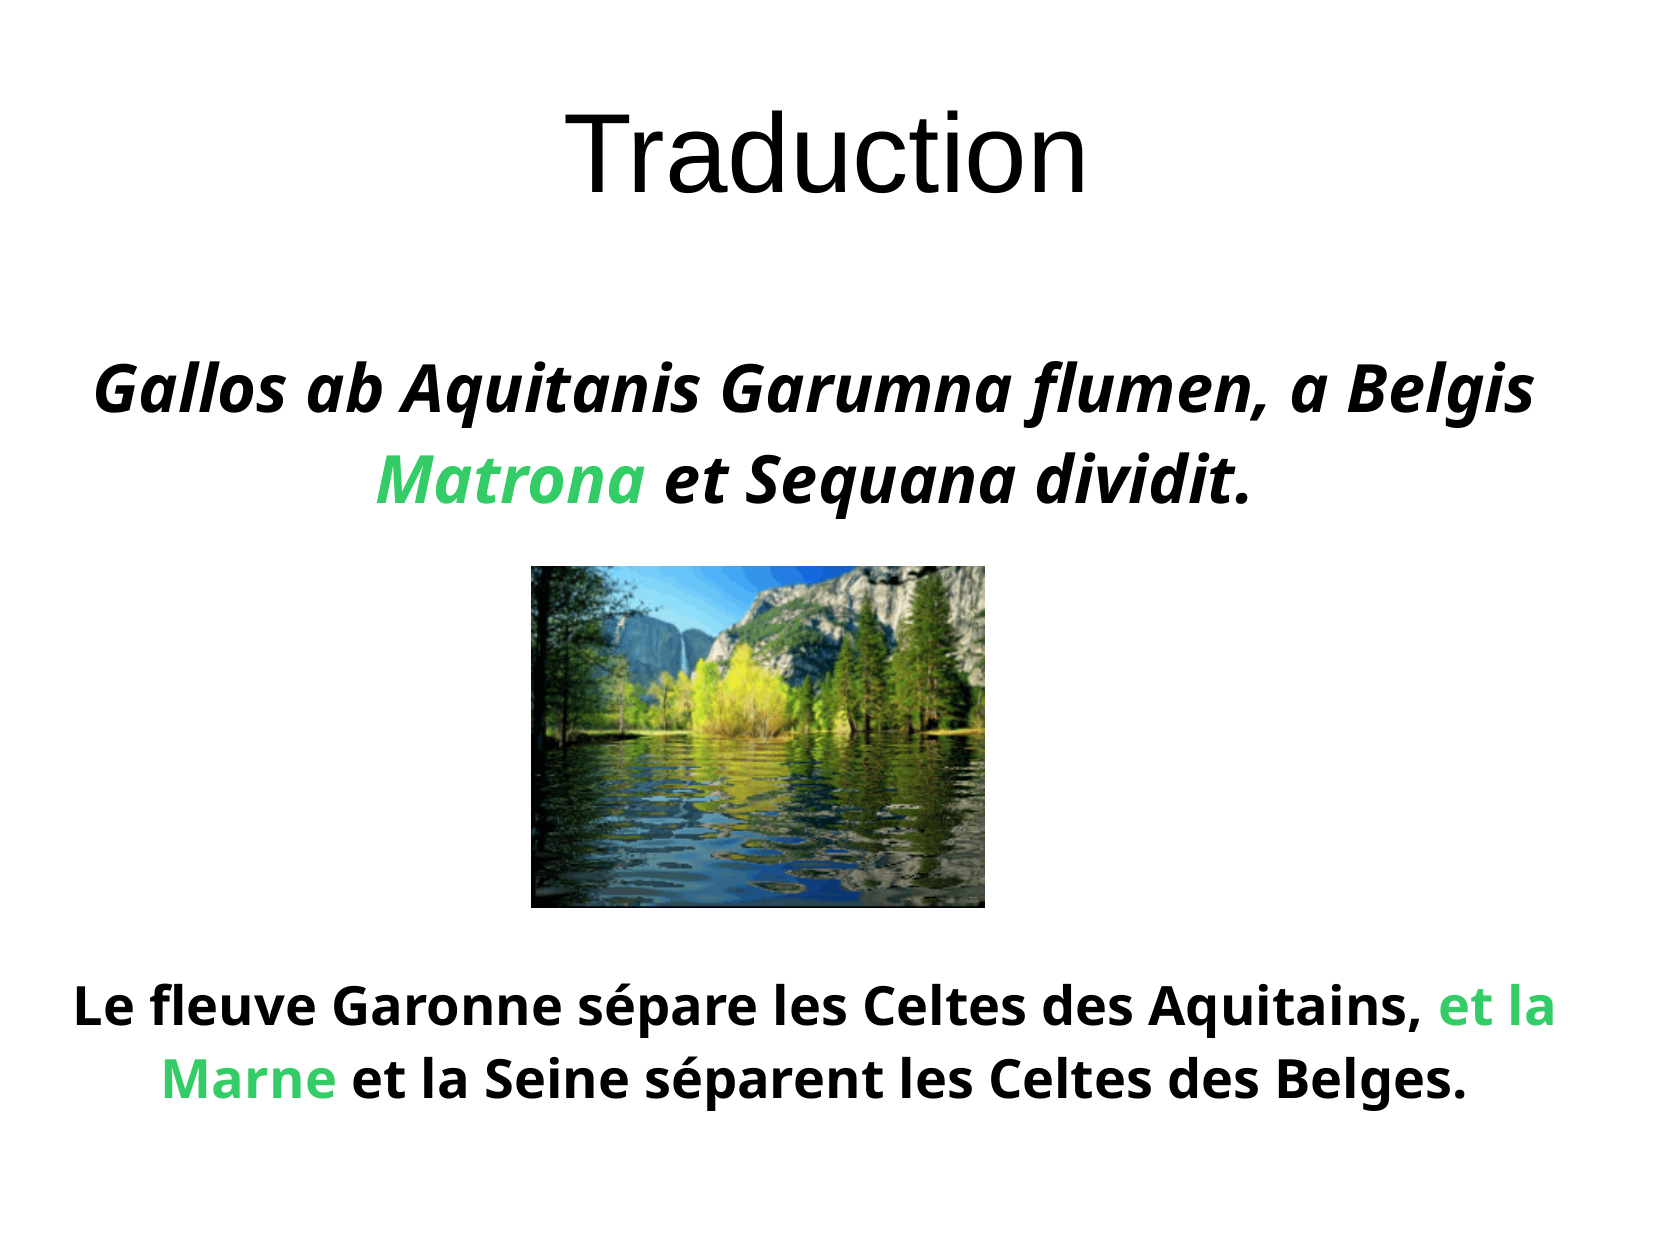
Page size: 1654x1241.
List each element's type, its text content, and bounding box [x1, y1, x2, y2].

subtitle Gallos ab Aquitanis Garumna flumen, a Belgis Matrona et Sequana dividit. Le fleuve Garonne sépare les Celtes des Aquitains, et la Marne et la Seine séparent les Celtes des Belges. [70, 318, 1560, 1138]
title Traduction [82, 49, 1571, 257]
picture [531, 566, 985, 908]
